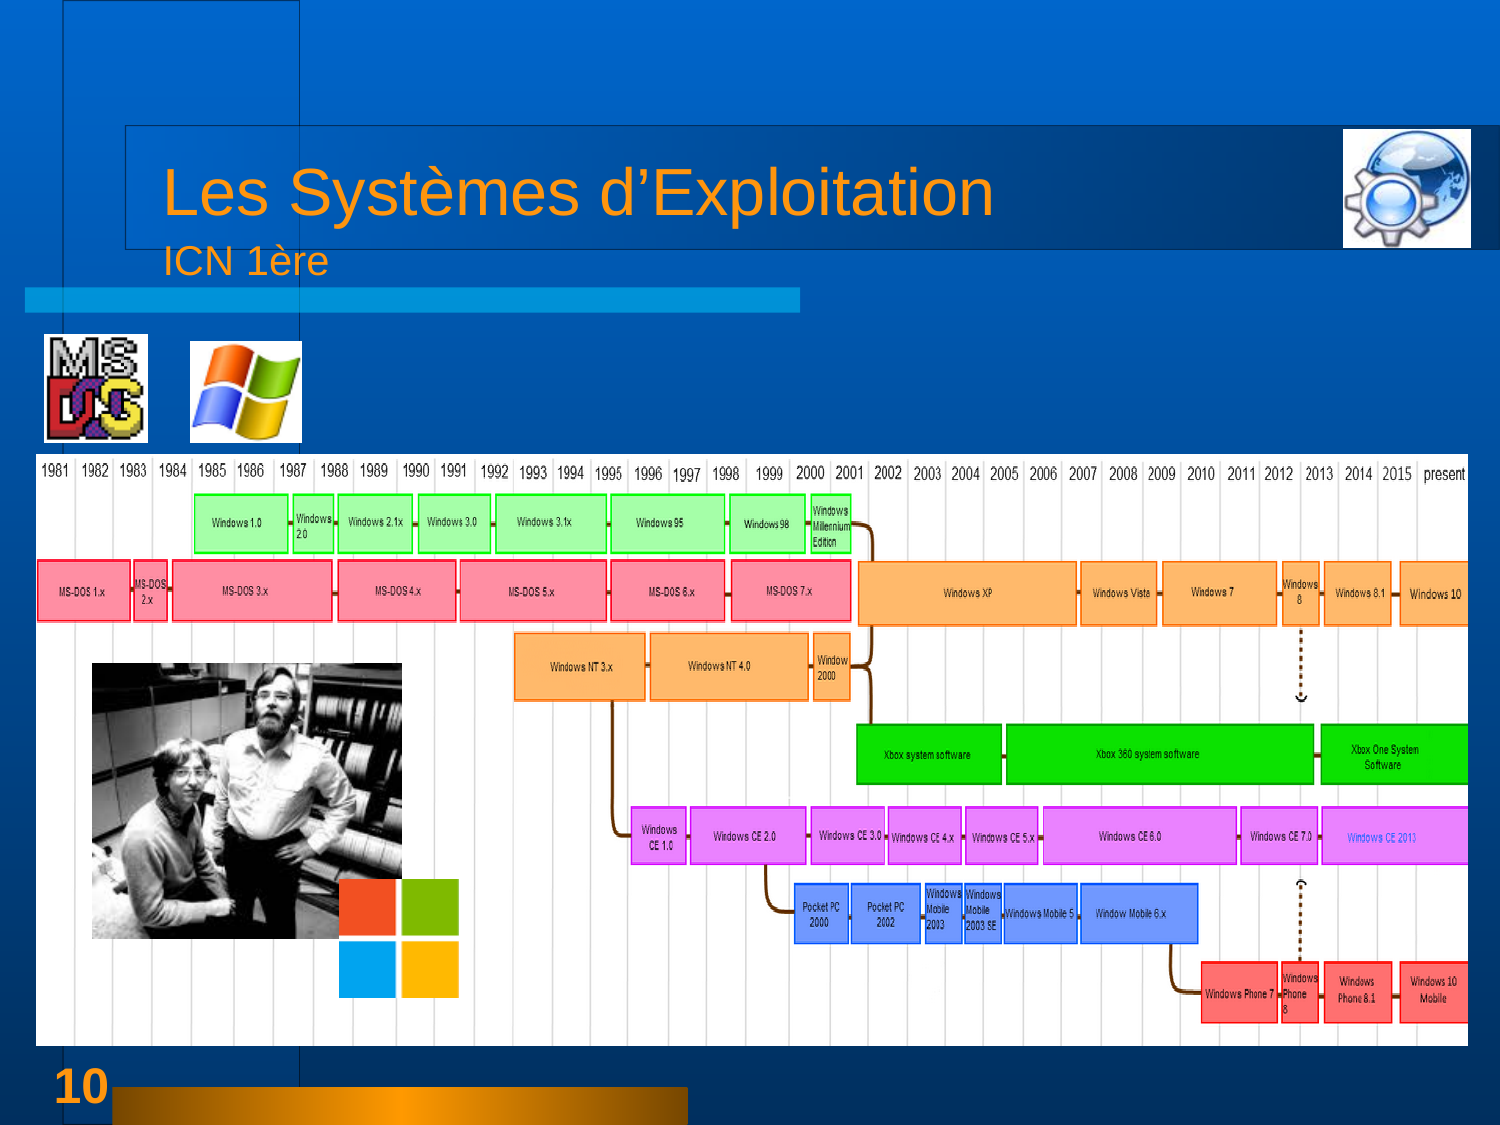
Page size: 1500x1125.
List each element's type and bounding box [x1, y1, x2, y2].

picture [190, 341, 302, 443]
picture [36, 454, 1468, 1046]
picture [1343, 129, 1471, 248]
picture [44, 334, 148, 443]
